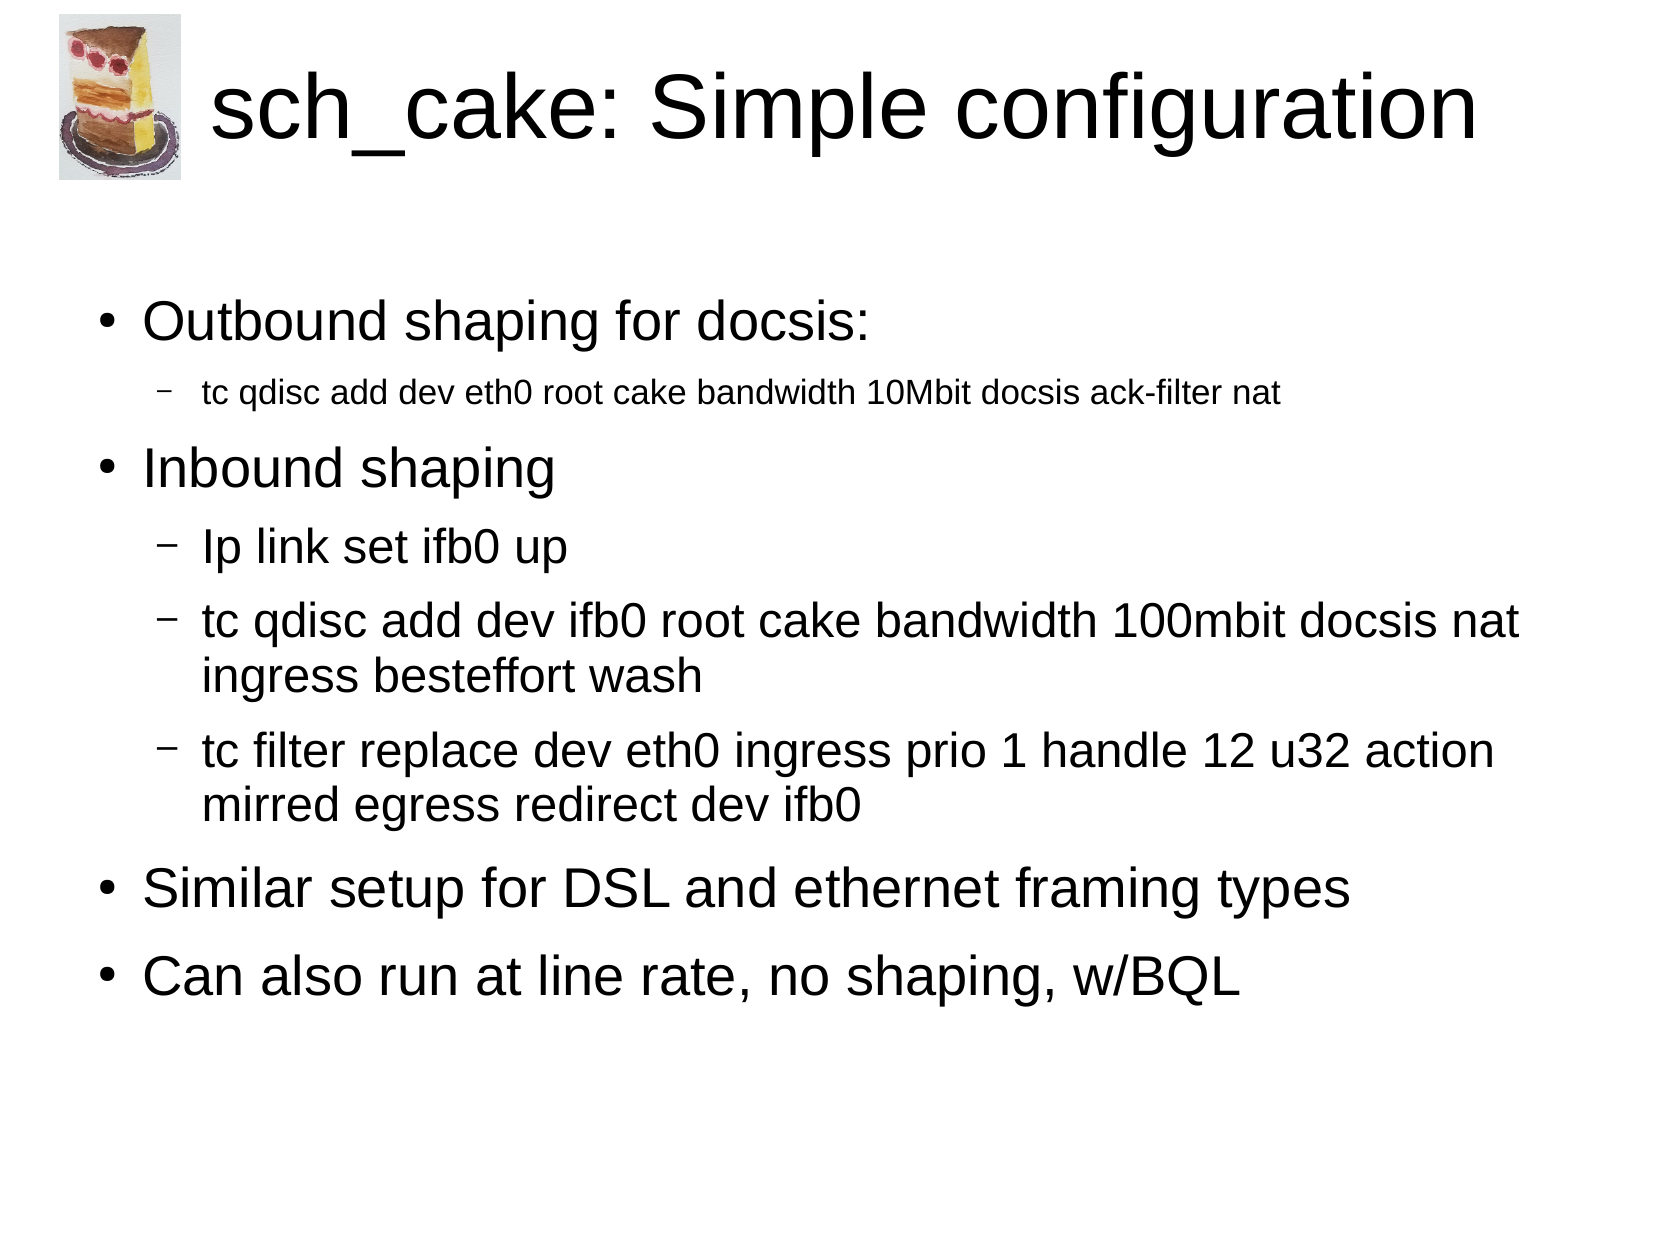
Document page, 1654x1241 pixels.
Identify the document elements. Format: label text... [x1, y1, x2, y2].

picture [59, 14, 181, 181]
list Outbound shaping for docsis: tc qdisc add dev eth0 root cake bandwidth 10Mbit docsis ack-filter nat Inbound shaping Ip link set ifb0 up tc qdisc add dev ifb0 root cake bandwidth 100mbit docsis nat ingress besteffort wash tc filter replace dev eth0 ingress prio 1 handle 12 u32 action mirred egress redirect dev ifb0 Similar setup for DSL and ethernet framing types Can also run at line rate, no shaping, w/BQL [82, 290, 1571, 1010]
title sch_cake: Simple configuration [101, 2, 1591, 211]
